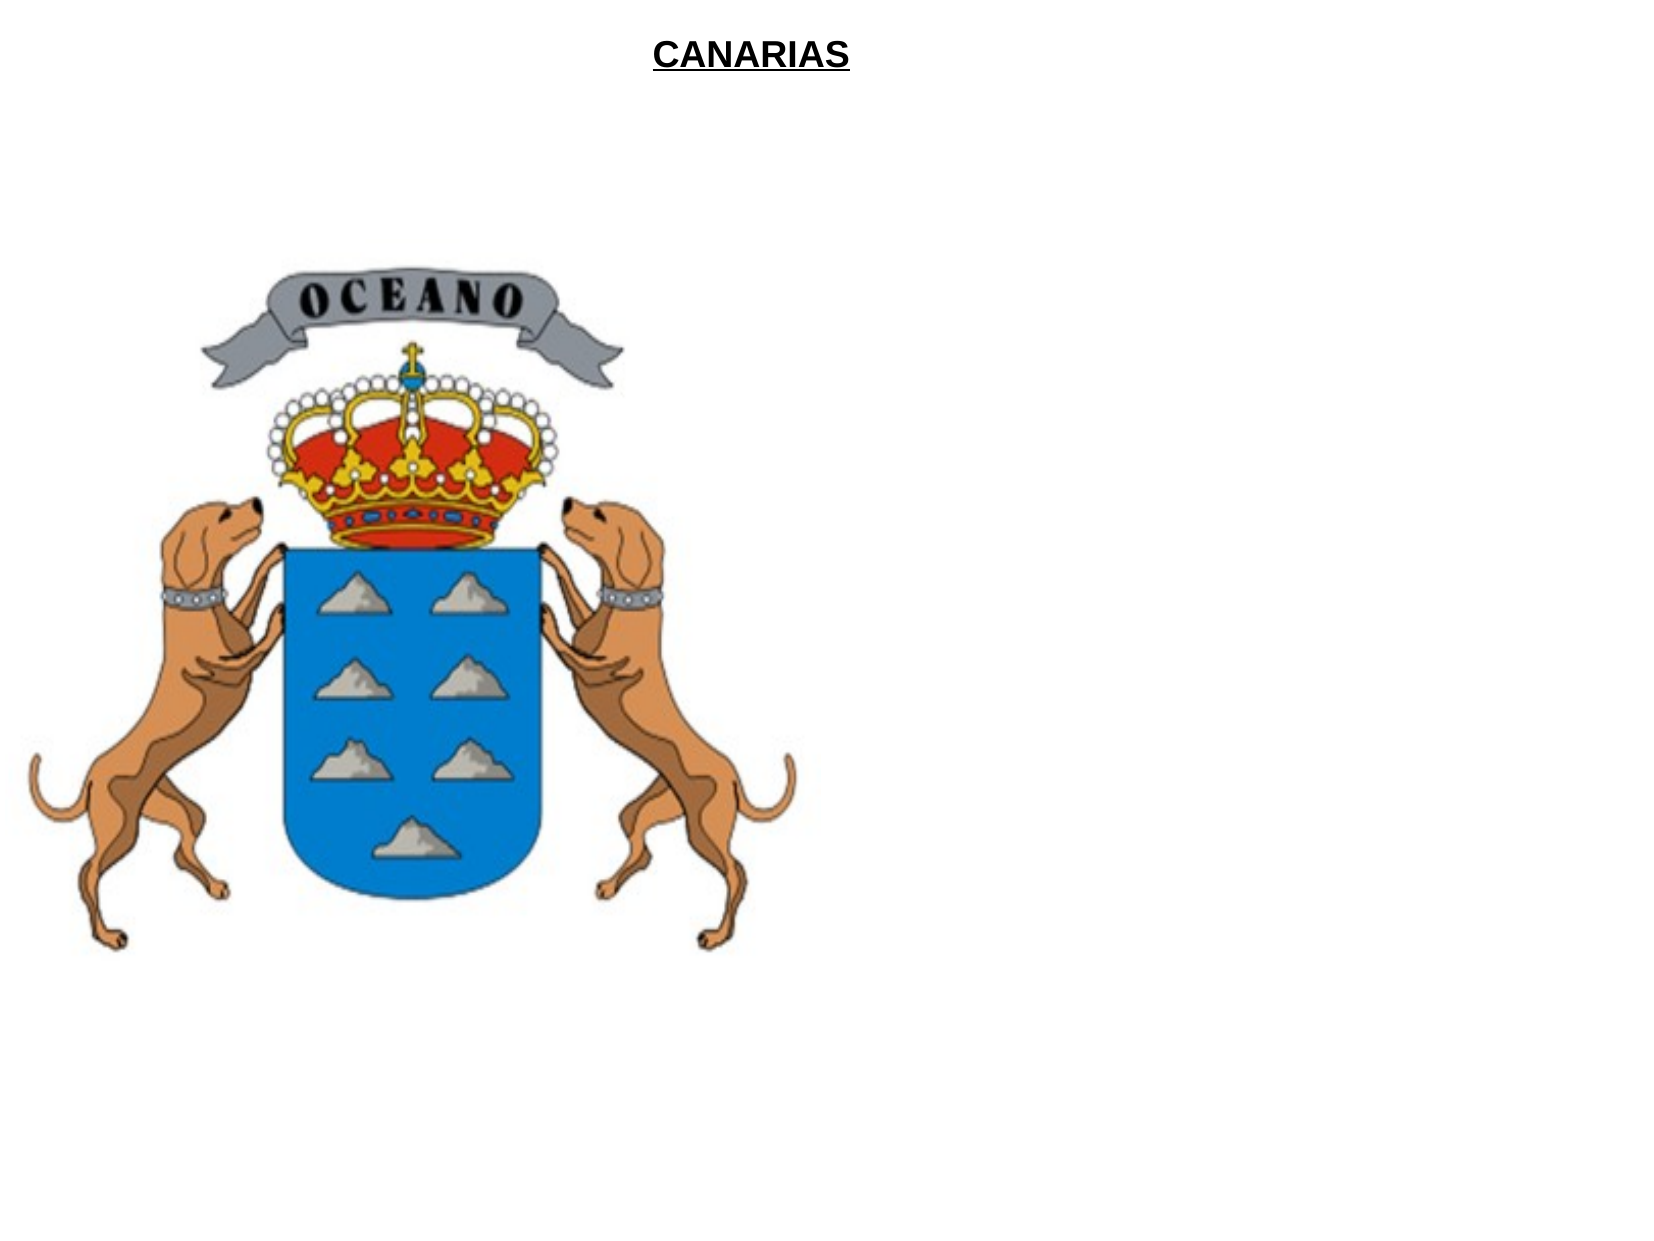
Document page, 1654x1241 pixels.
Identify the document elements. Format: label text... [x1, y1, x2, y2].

text_box CANARIAS [637, 25, 865, 83]
picture [5, 239, 821, 986]
